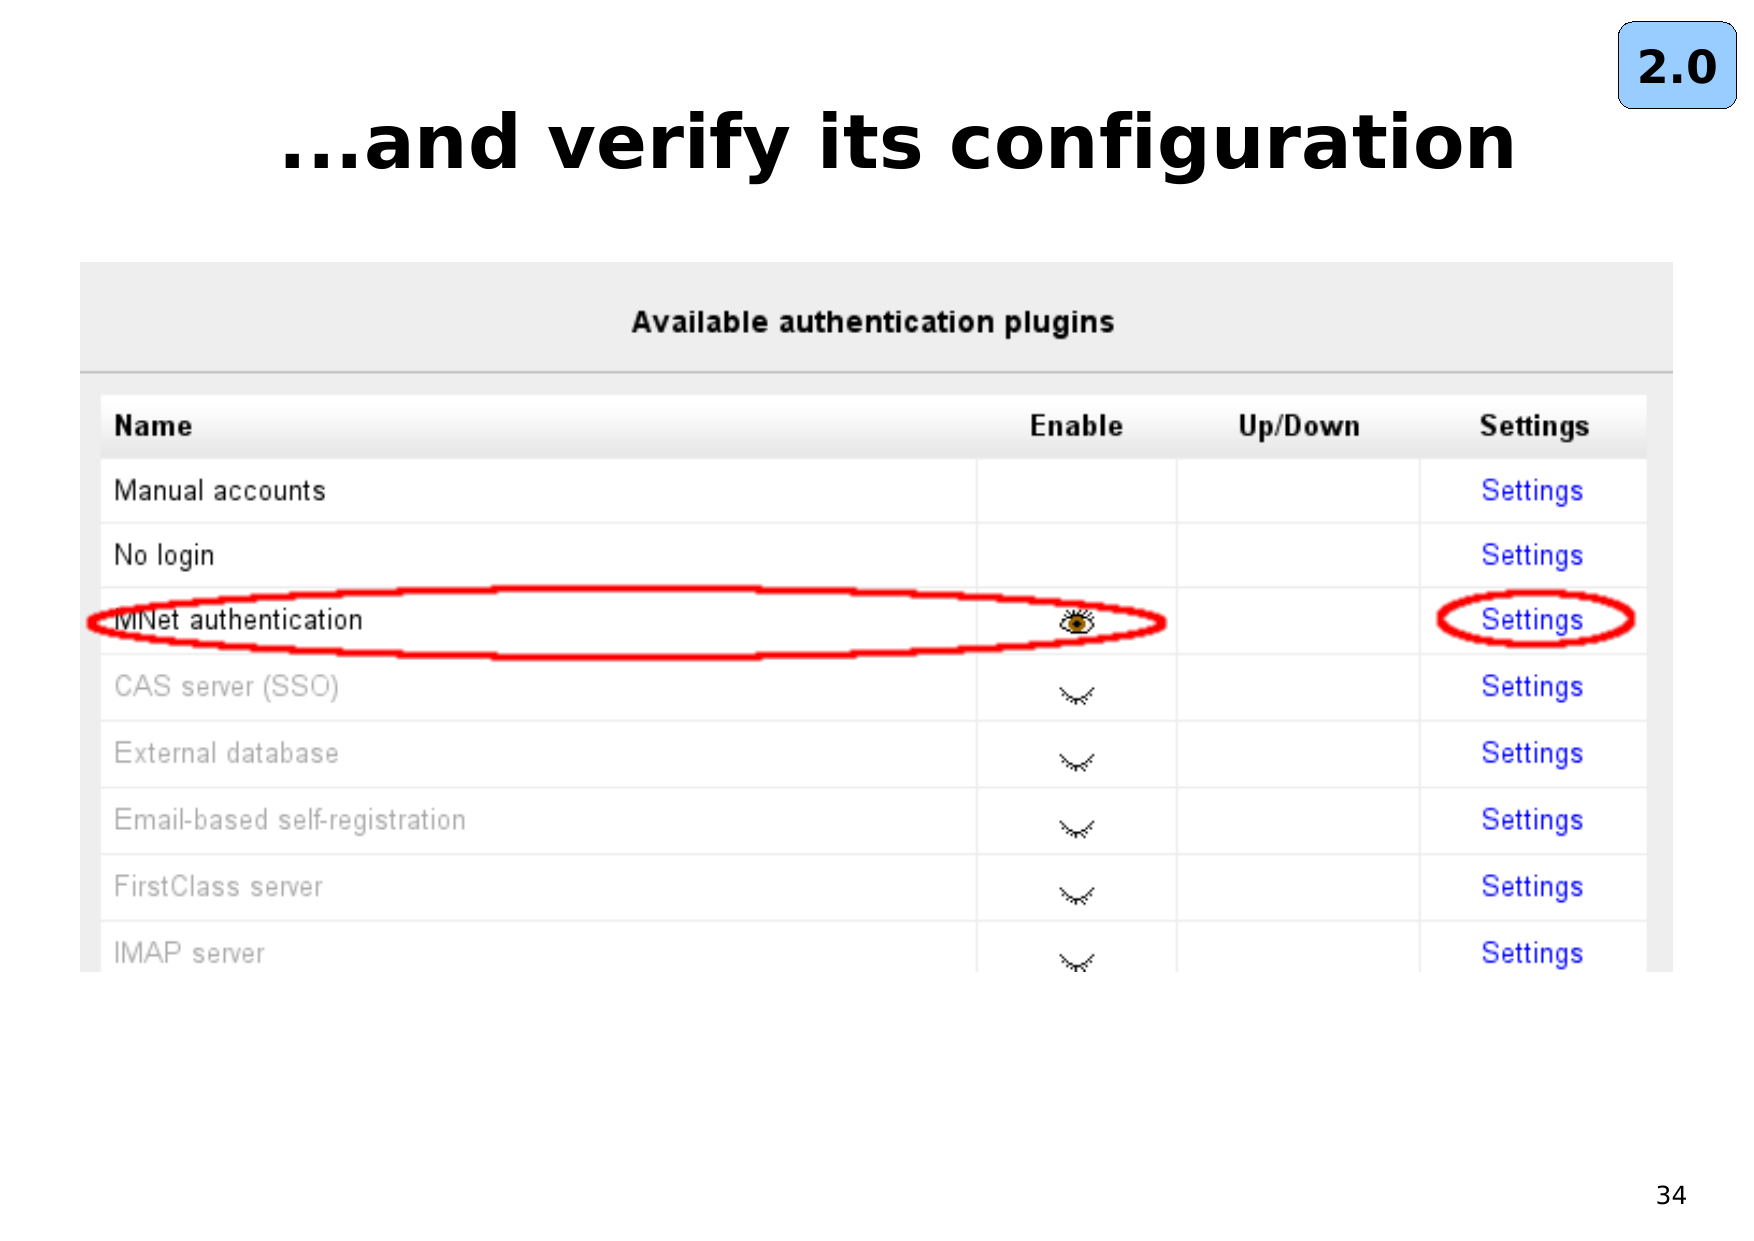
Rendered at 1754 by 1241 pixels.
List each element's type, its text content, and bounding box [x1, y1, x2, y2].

title ...and verify its configuration [59, 34, 1713, 242]
text_box 2.0 [1618, 21, 1737, 109]
picture [80, 262, 1673, 972]
